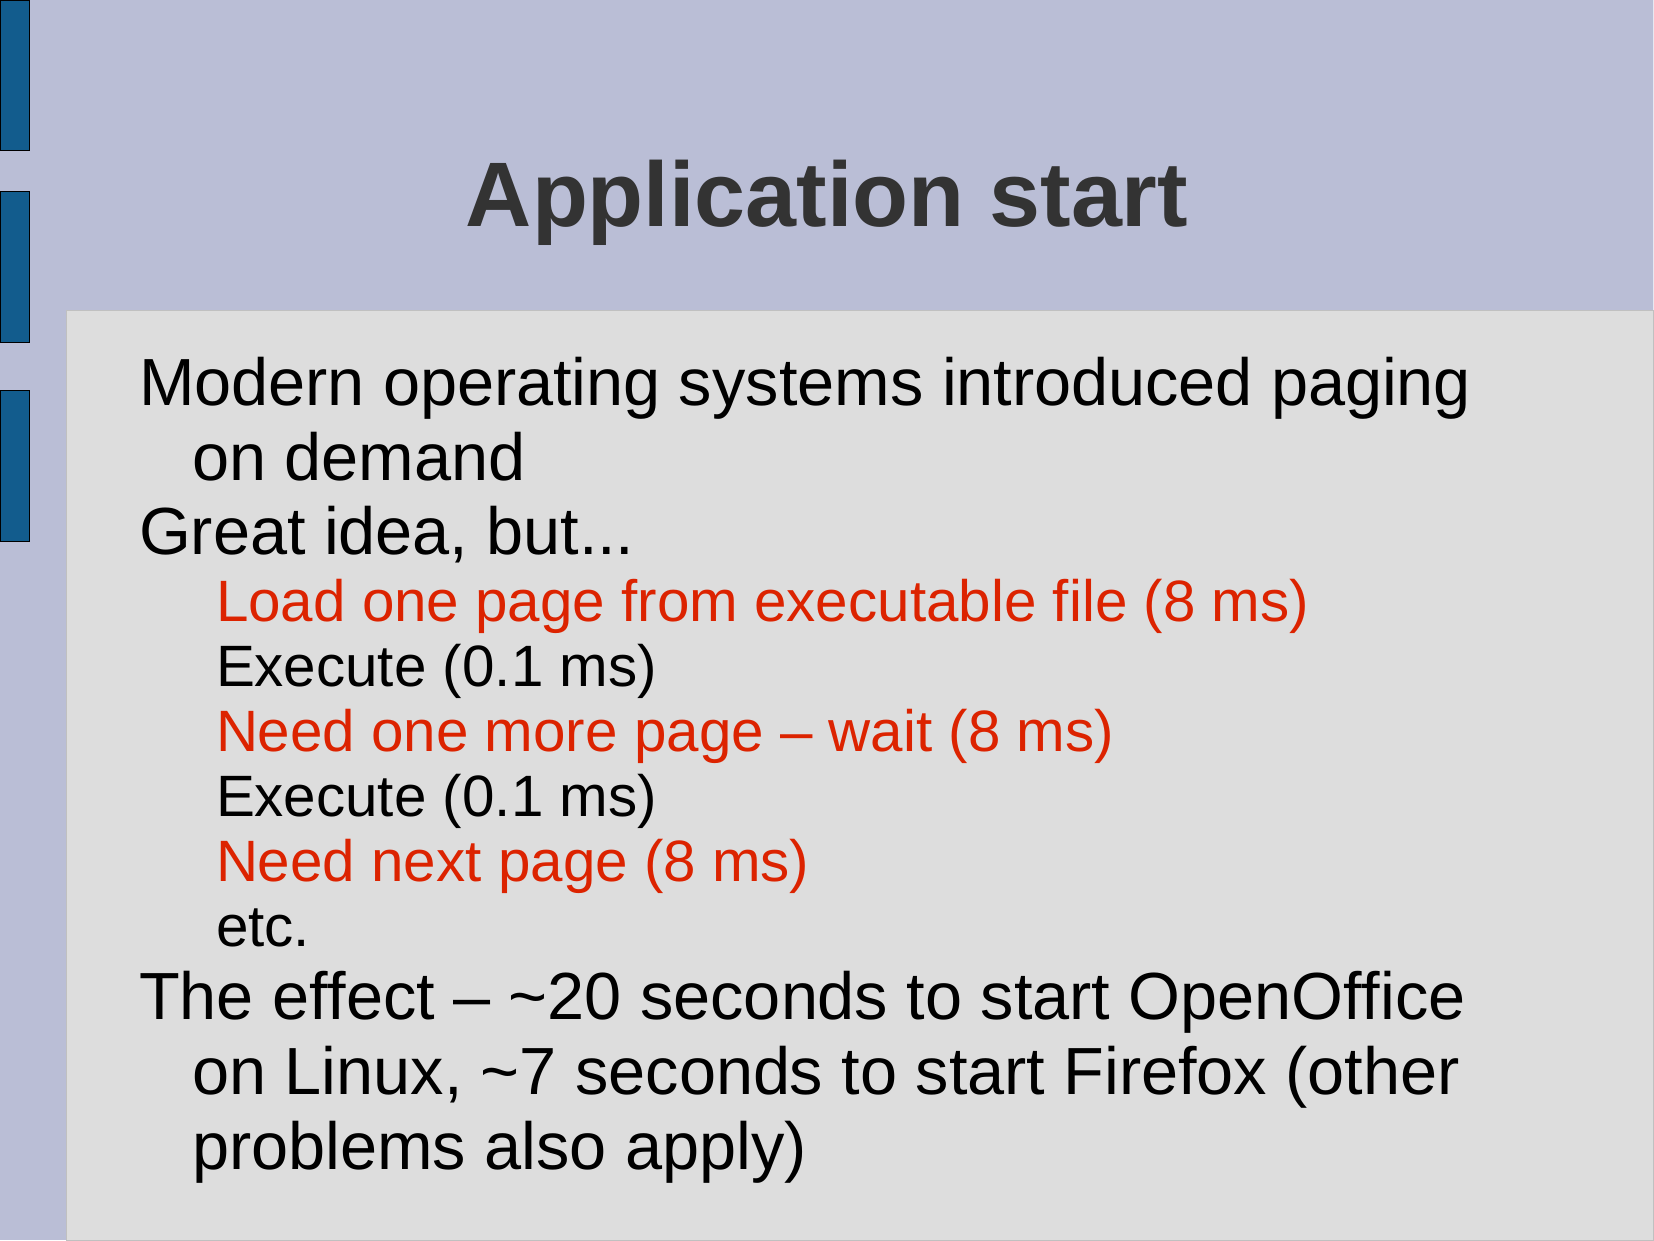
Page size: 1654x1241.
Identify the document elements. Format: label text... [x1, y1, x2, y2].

title Application start [121, 91, 1534, 299]
list Modern operating systems introduced paging on demand Great idea, but... Load one page from executable file (8 ms) Execute (0.1 ms) Need one more page – wait (8 ms) Execute (0.1 ms) Need next page (8 ms) etc. The effect – ~20 seconds to start OpenOffice on Linux, ~7 seconds to start Firefox (other problems also apply) [121, 344, 1534, 1197]
